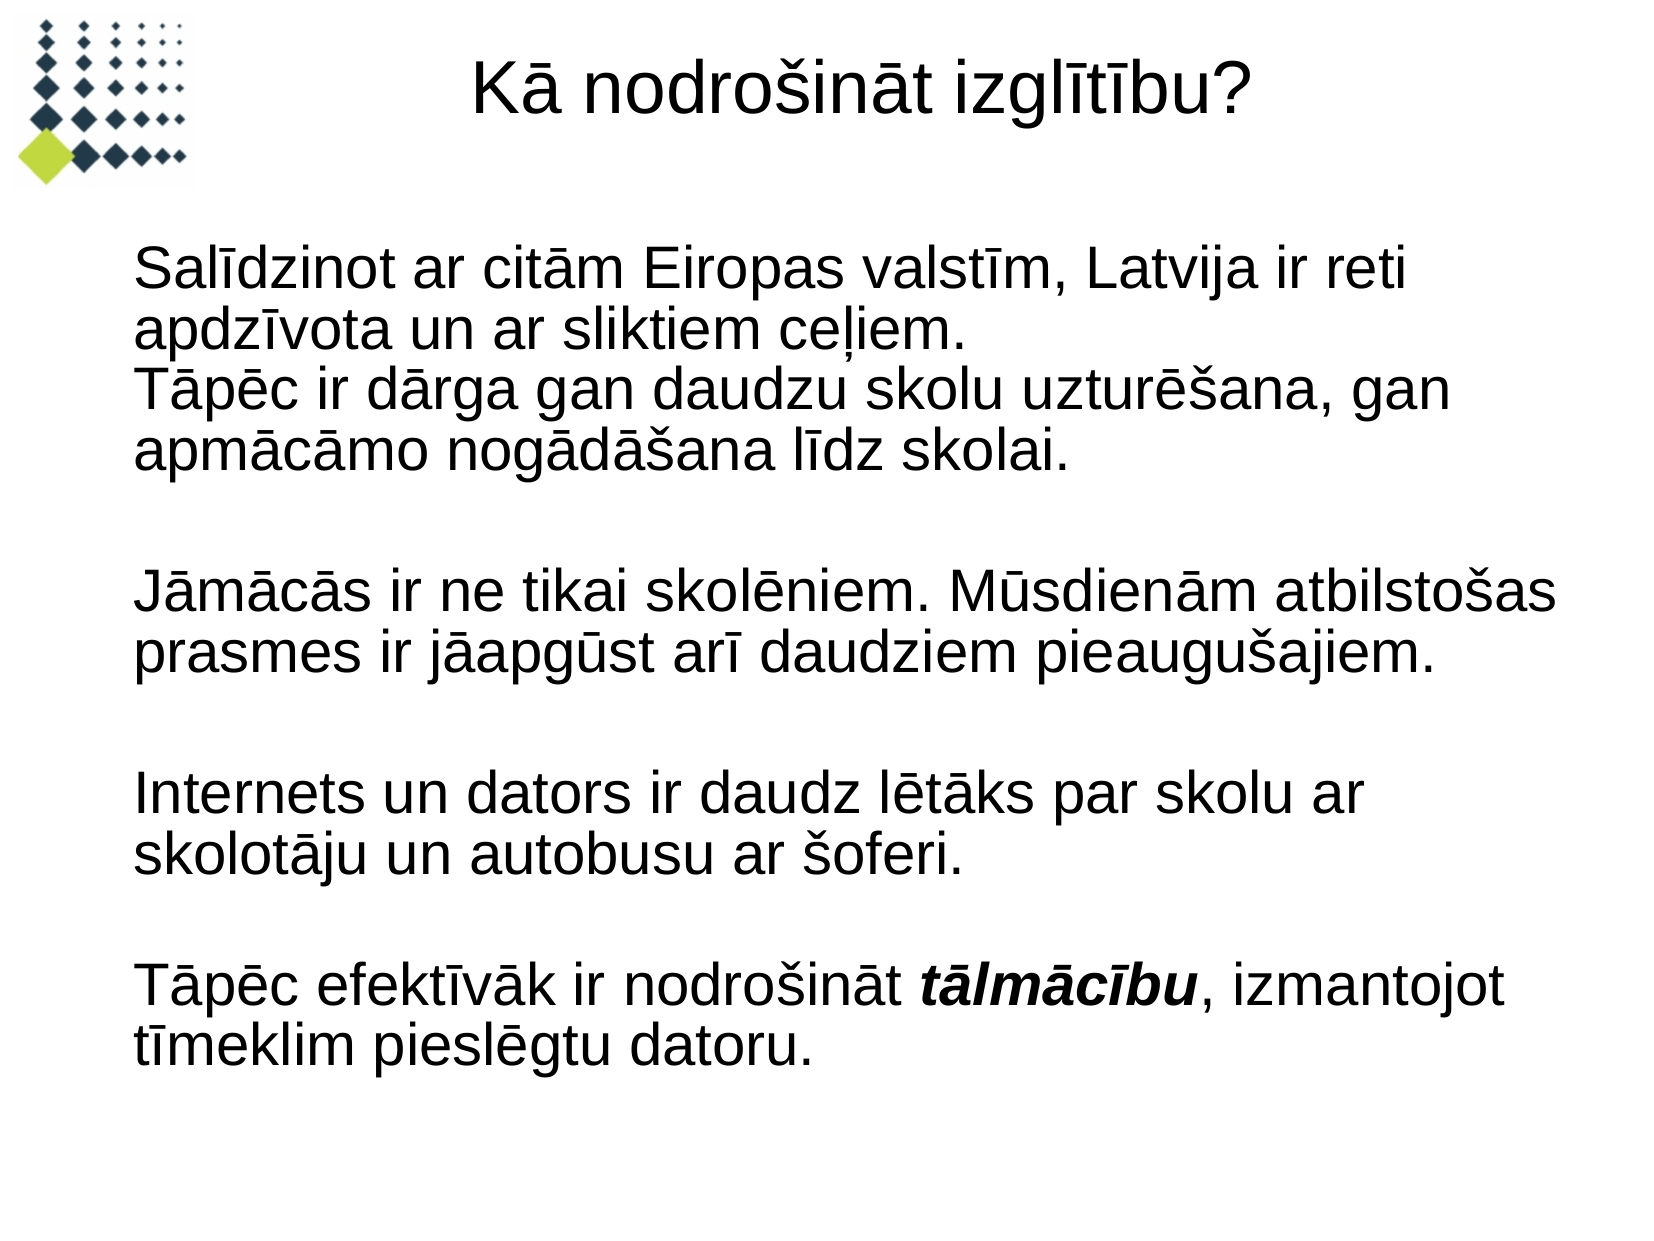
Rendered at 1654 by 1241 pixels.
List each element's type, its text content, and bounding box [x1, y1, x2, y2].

list Salīdzinot ar citām Eiropas valstīm, Latvija ir reti apdzīvota un ar sliktiem ceļiem. Tāpēc ir dārga gan daudzu skolu uzturēšana, gan apmācāmo nogādāšana līdz skolai. Jāmācās ir ne tikai skolēniem. Mūsdienām atbilstošas prasmes ir jāapgūst arī daudziem pieaugušajiem. Internets un dators ir daudz lētāks par skolu ar skolotāju un autobusu ar šoferi. Tāpēc efektīvāk ir nodrošināt tālmācību, izmantojot tīmeklim pieslēgtu datoru. [82, 236, 1569, 1107]
picture [12, 12, 196, 189]
title Kā nodrošināt izglītību? [153, 48, 1571, 133]
